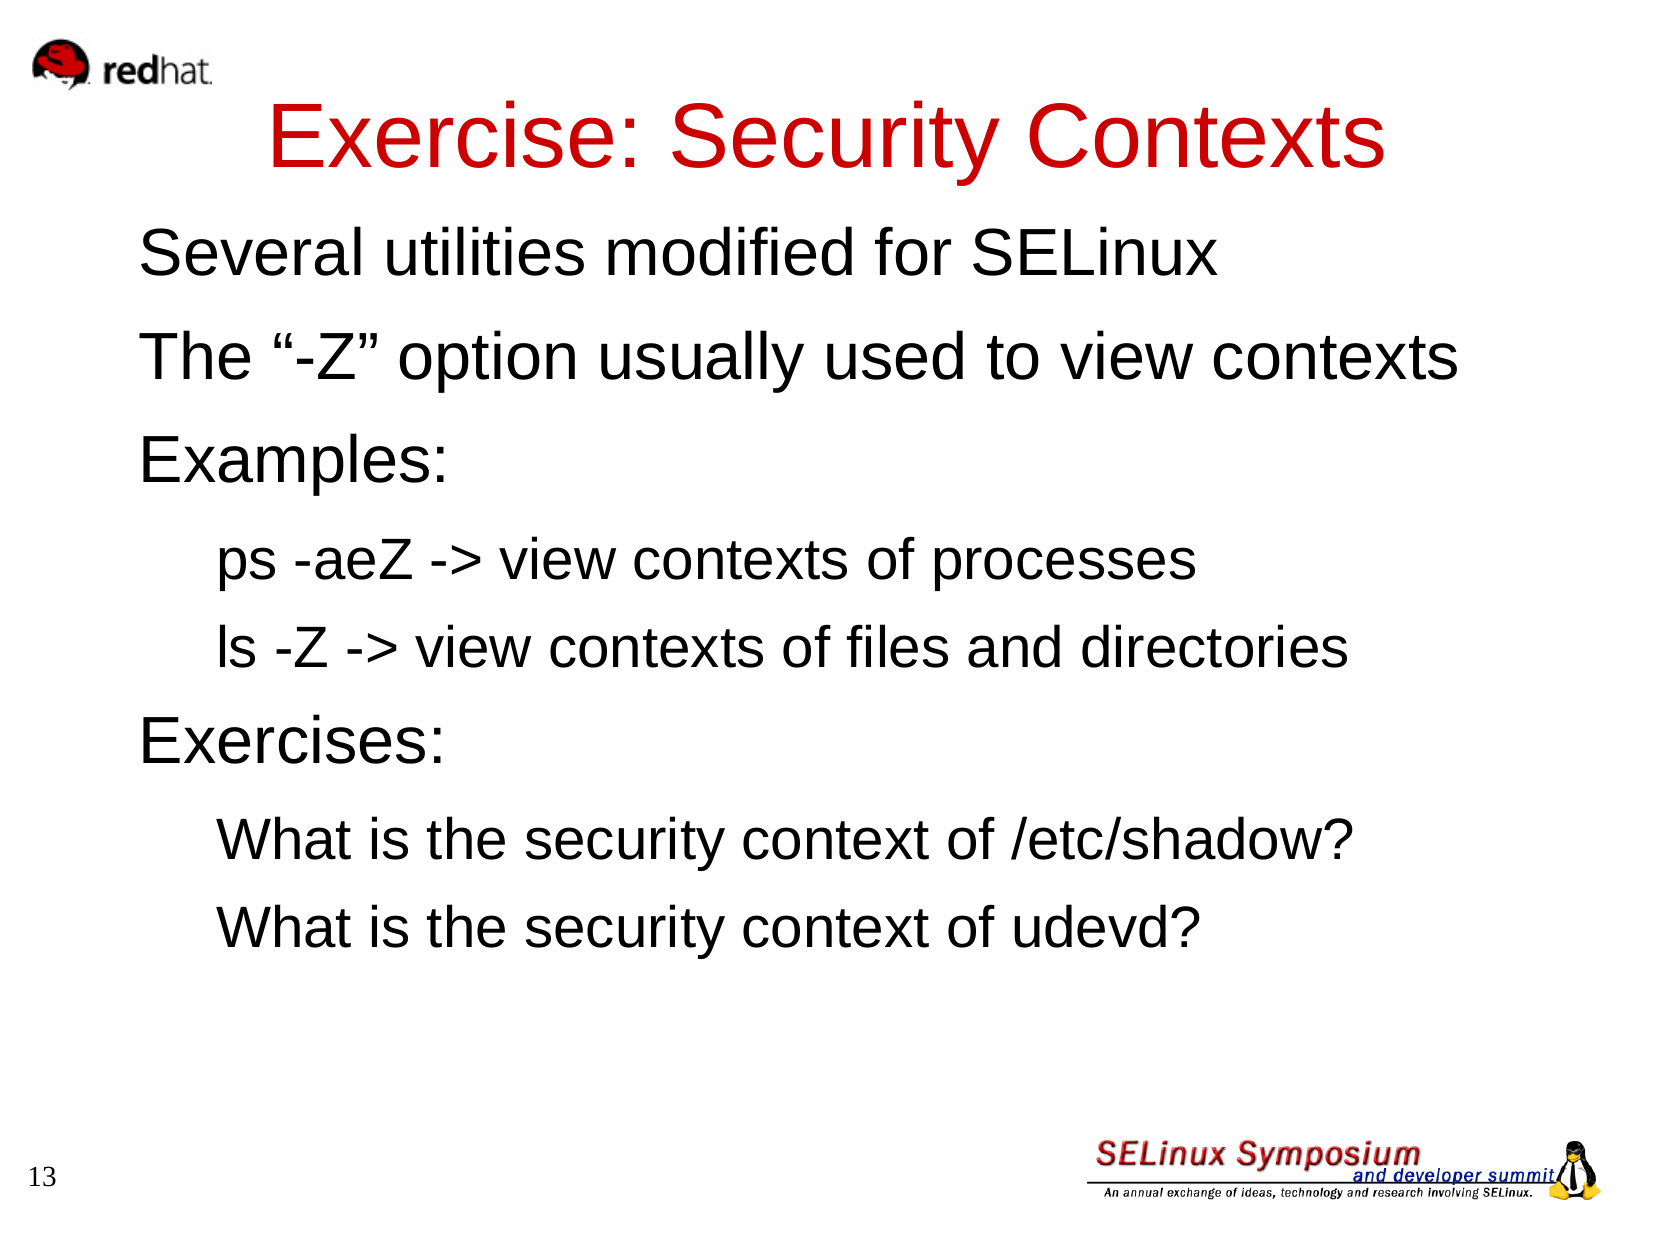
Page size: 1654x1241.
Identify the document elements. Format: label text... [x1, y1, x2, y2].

picture [1087, 1135, 1613, 1200]
picture [31, 37, 212, 98]
title Exercise: Security Contexts [121, 55, 1534, 214]
list Several utilities modified for SELinux The “-Z” option usually used to view contexts Examples: ps -aeZ -> view contexts of processes ls -Z -> view contexts of files and directories Exercises: What is the security context of /etc/shadow? What is the security context of udevd? [121, 214, 1534, 1144]
